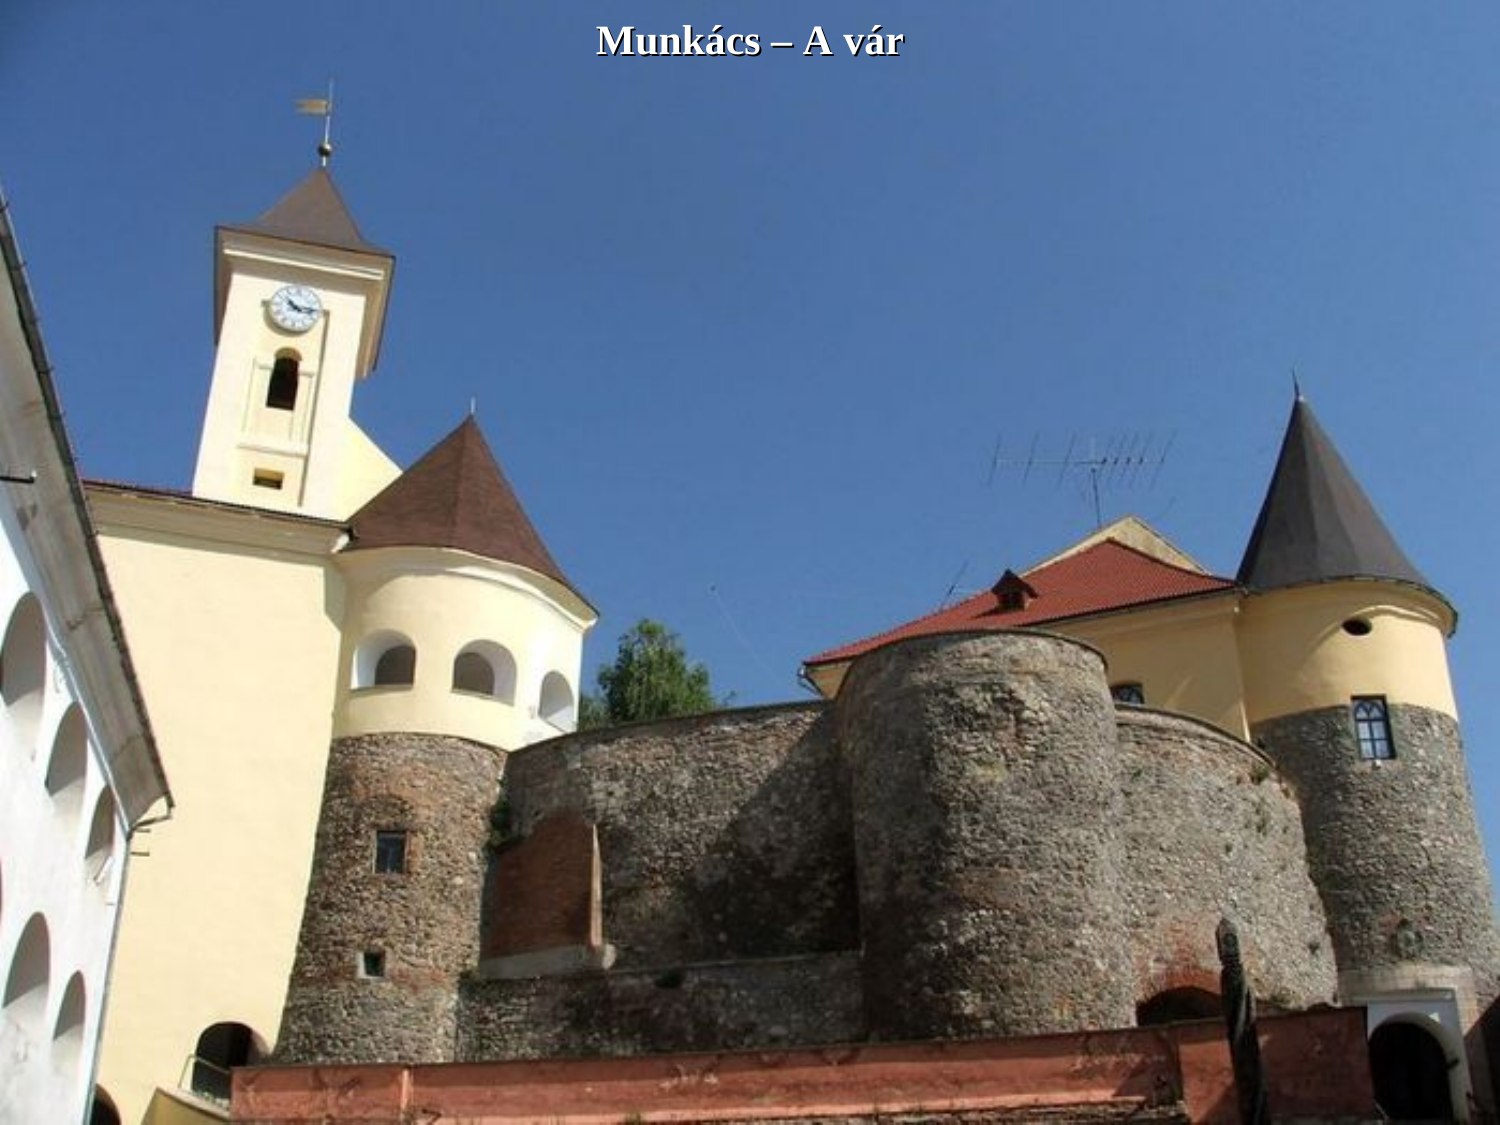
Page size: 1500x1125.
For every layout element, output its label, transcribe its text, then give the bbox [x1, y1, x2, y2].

title Munkács – A vár [0, 0, 1500, 76]
picture [0, 76, 1500, 1125]
